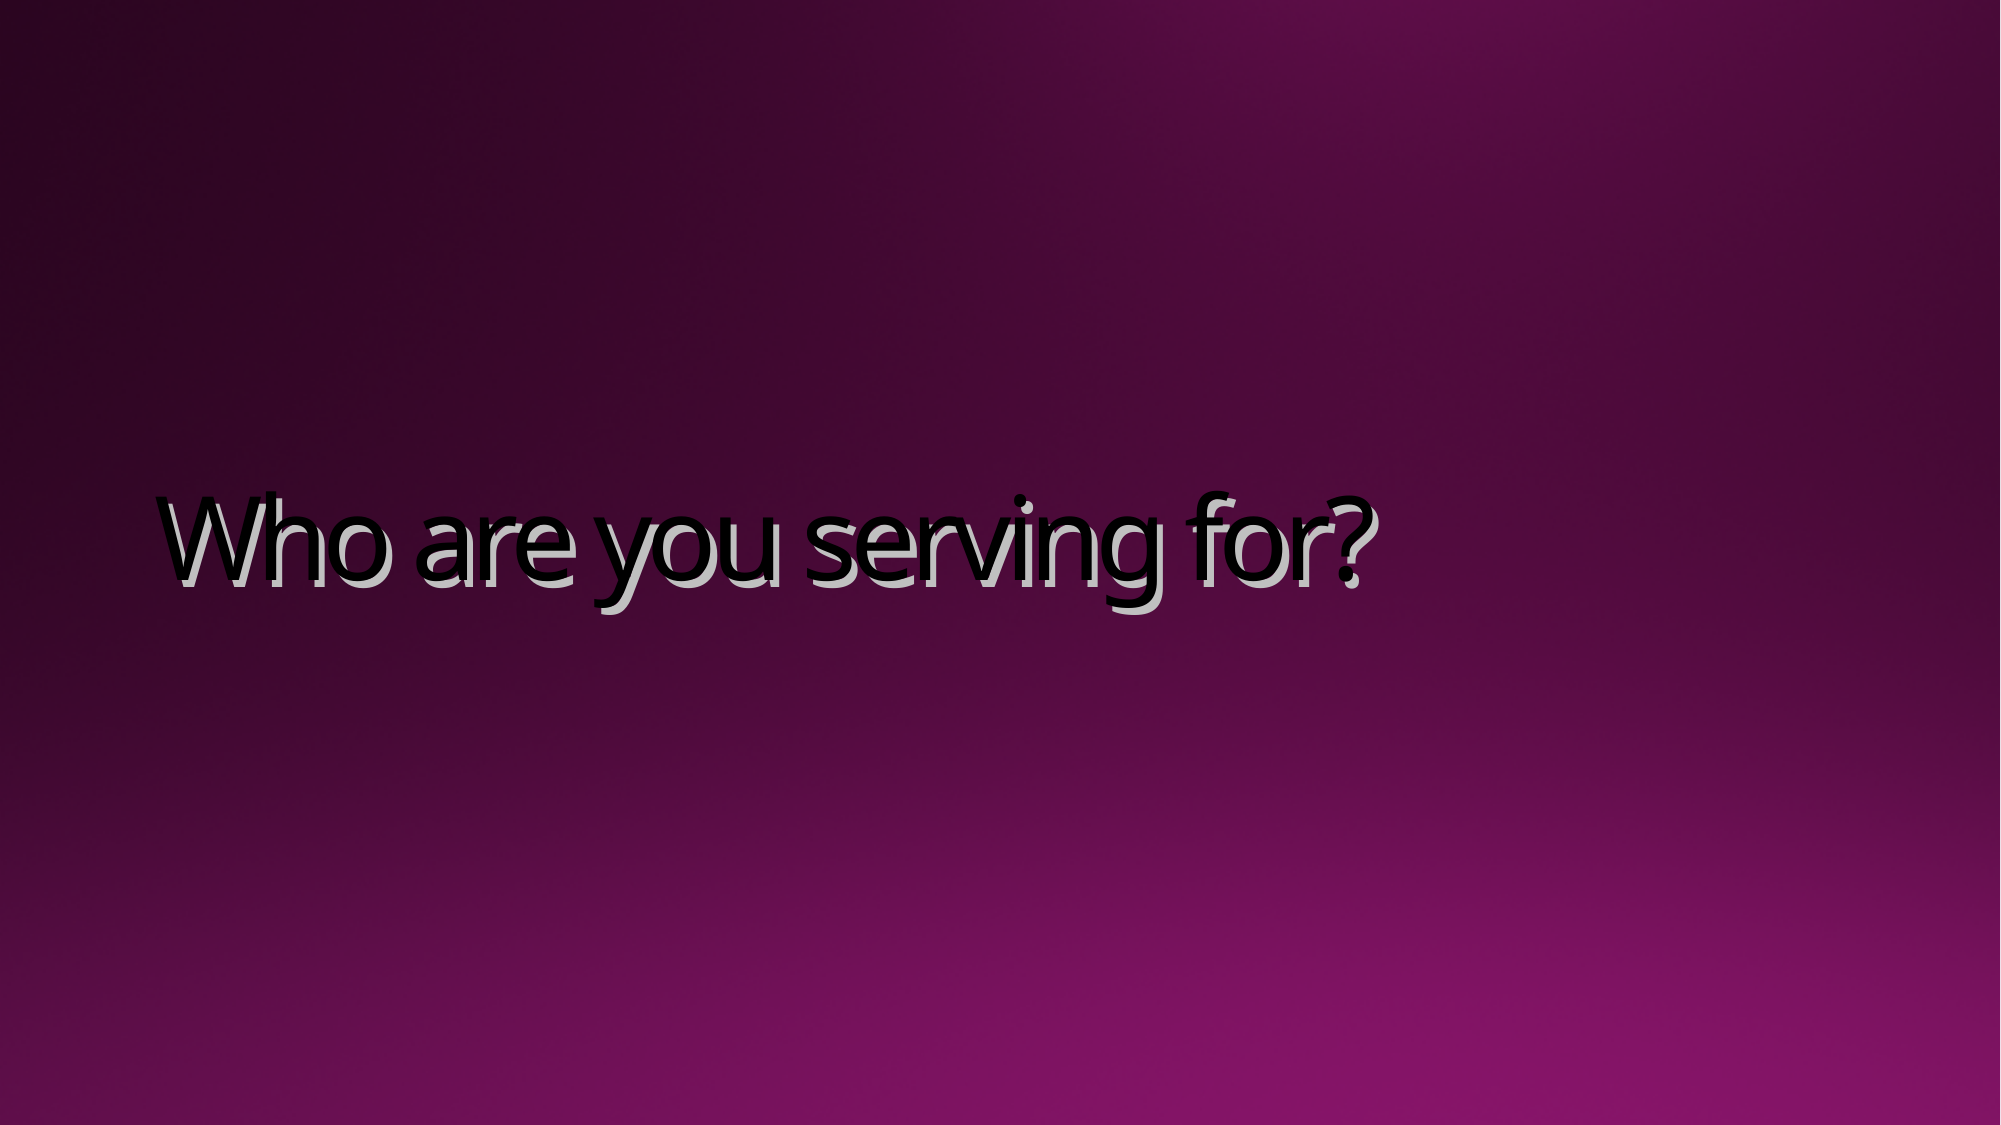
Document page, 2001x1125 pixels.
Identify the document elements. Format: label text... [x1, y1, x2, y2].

title Who are you serving for? [97, 472, 1434, 640]
